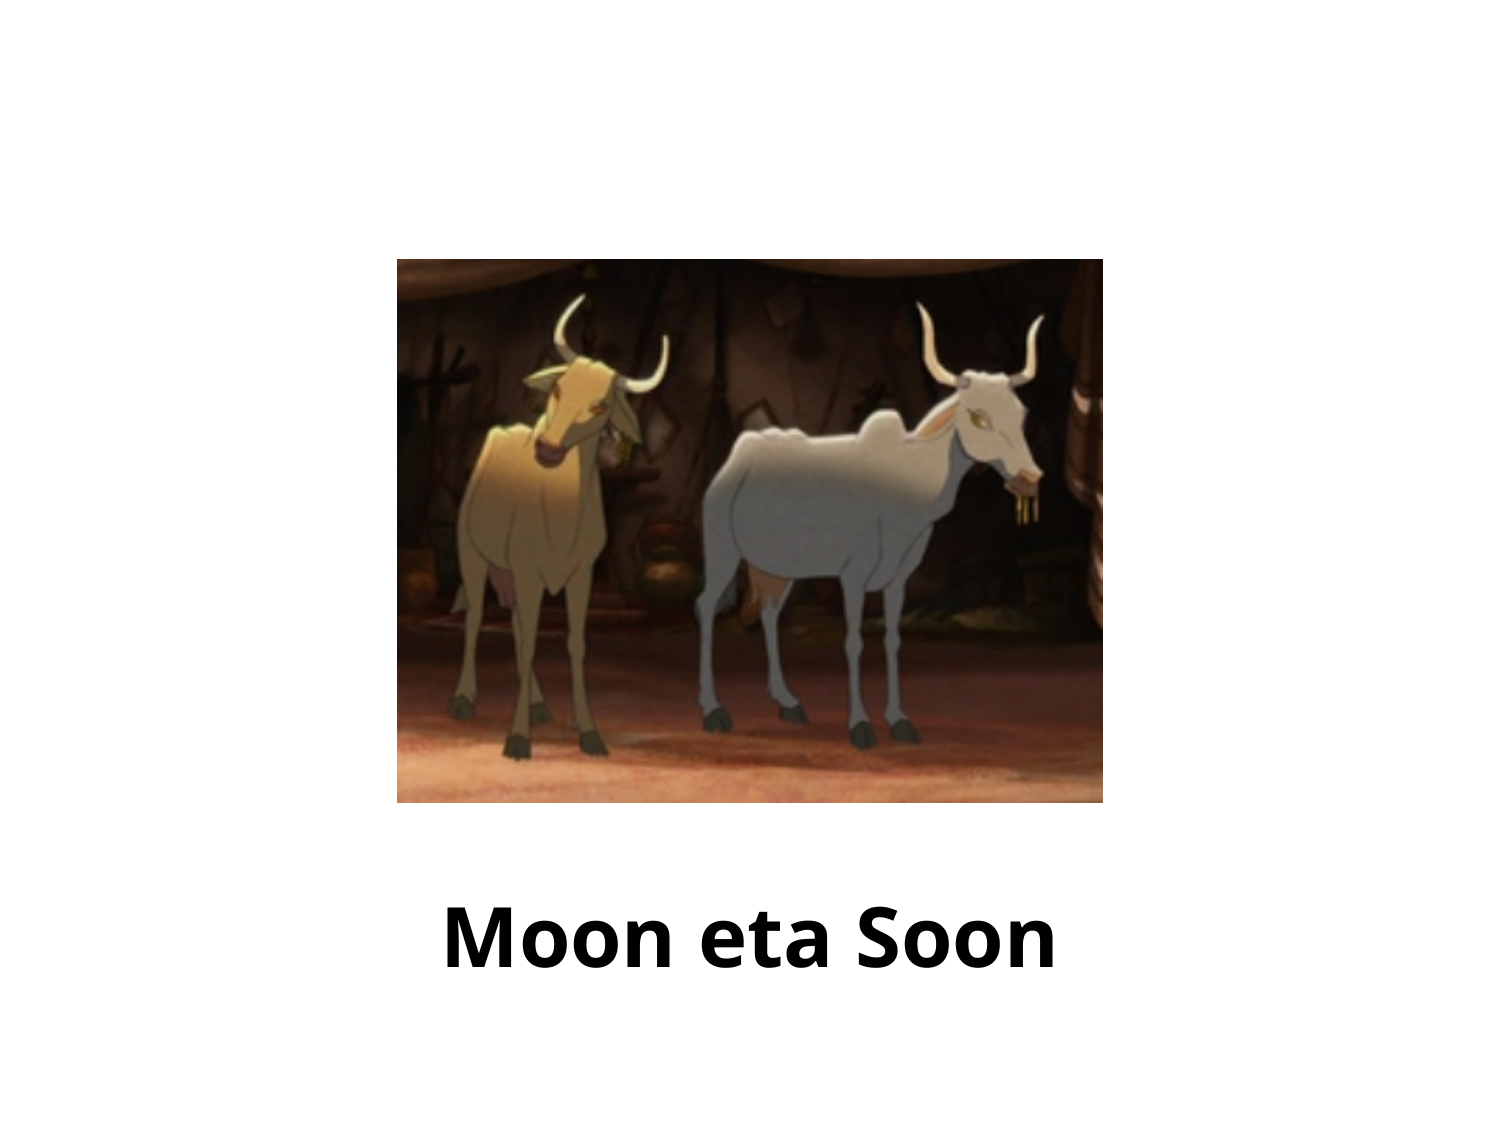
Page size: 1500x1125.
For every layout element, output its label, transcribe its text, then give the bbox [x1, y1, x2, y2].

picture [397, 259, 1103, 803]
text_box Moon eta Soon [0, 876, 1500, 992]
